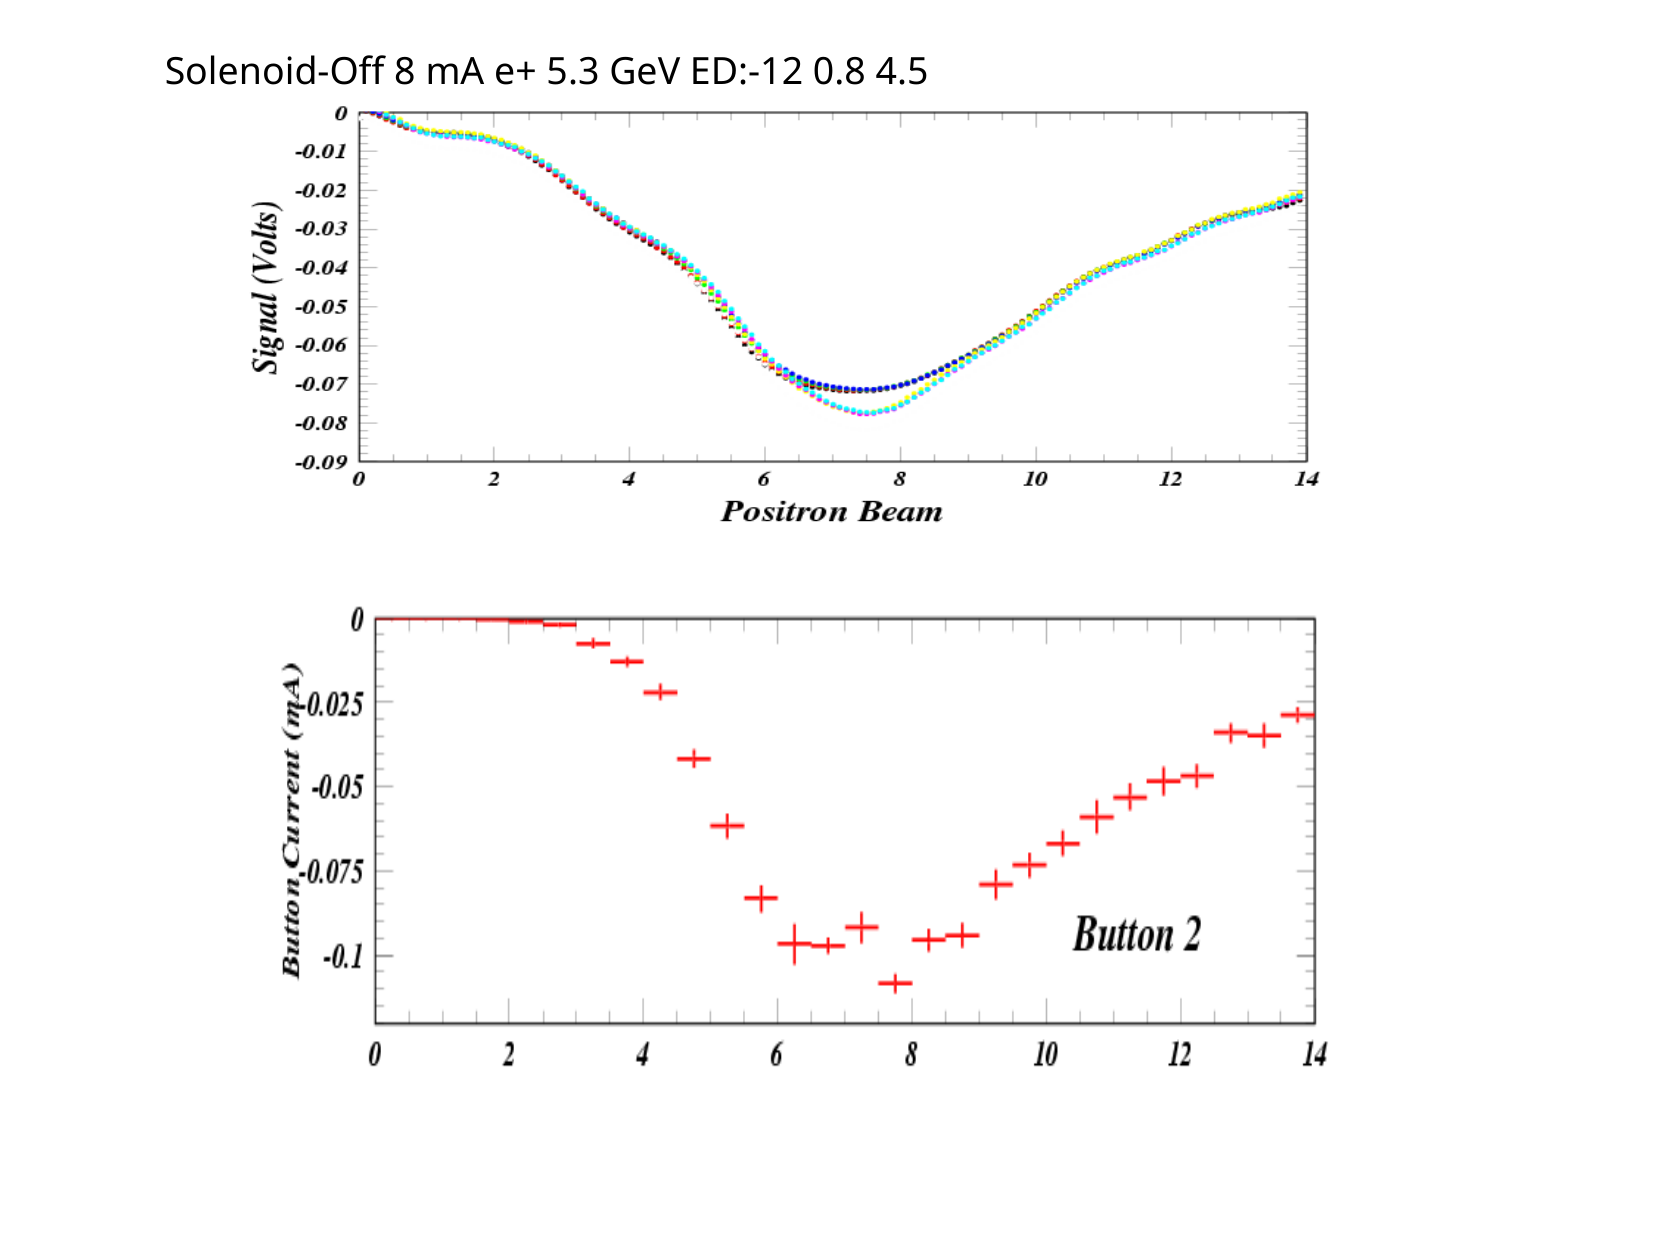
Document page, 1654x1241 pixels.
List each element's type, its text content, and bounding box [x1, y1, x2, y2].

picture [229, 599, 1388, 1088]
text_box Solenoid-Off 8 mA e+ 5.3 GeV ED:-12 0.8 4.5 [150, 37, 1313, 97]
picture [225, 90, 1388, 563]
